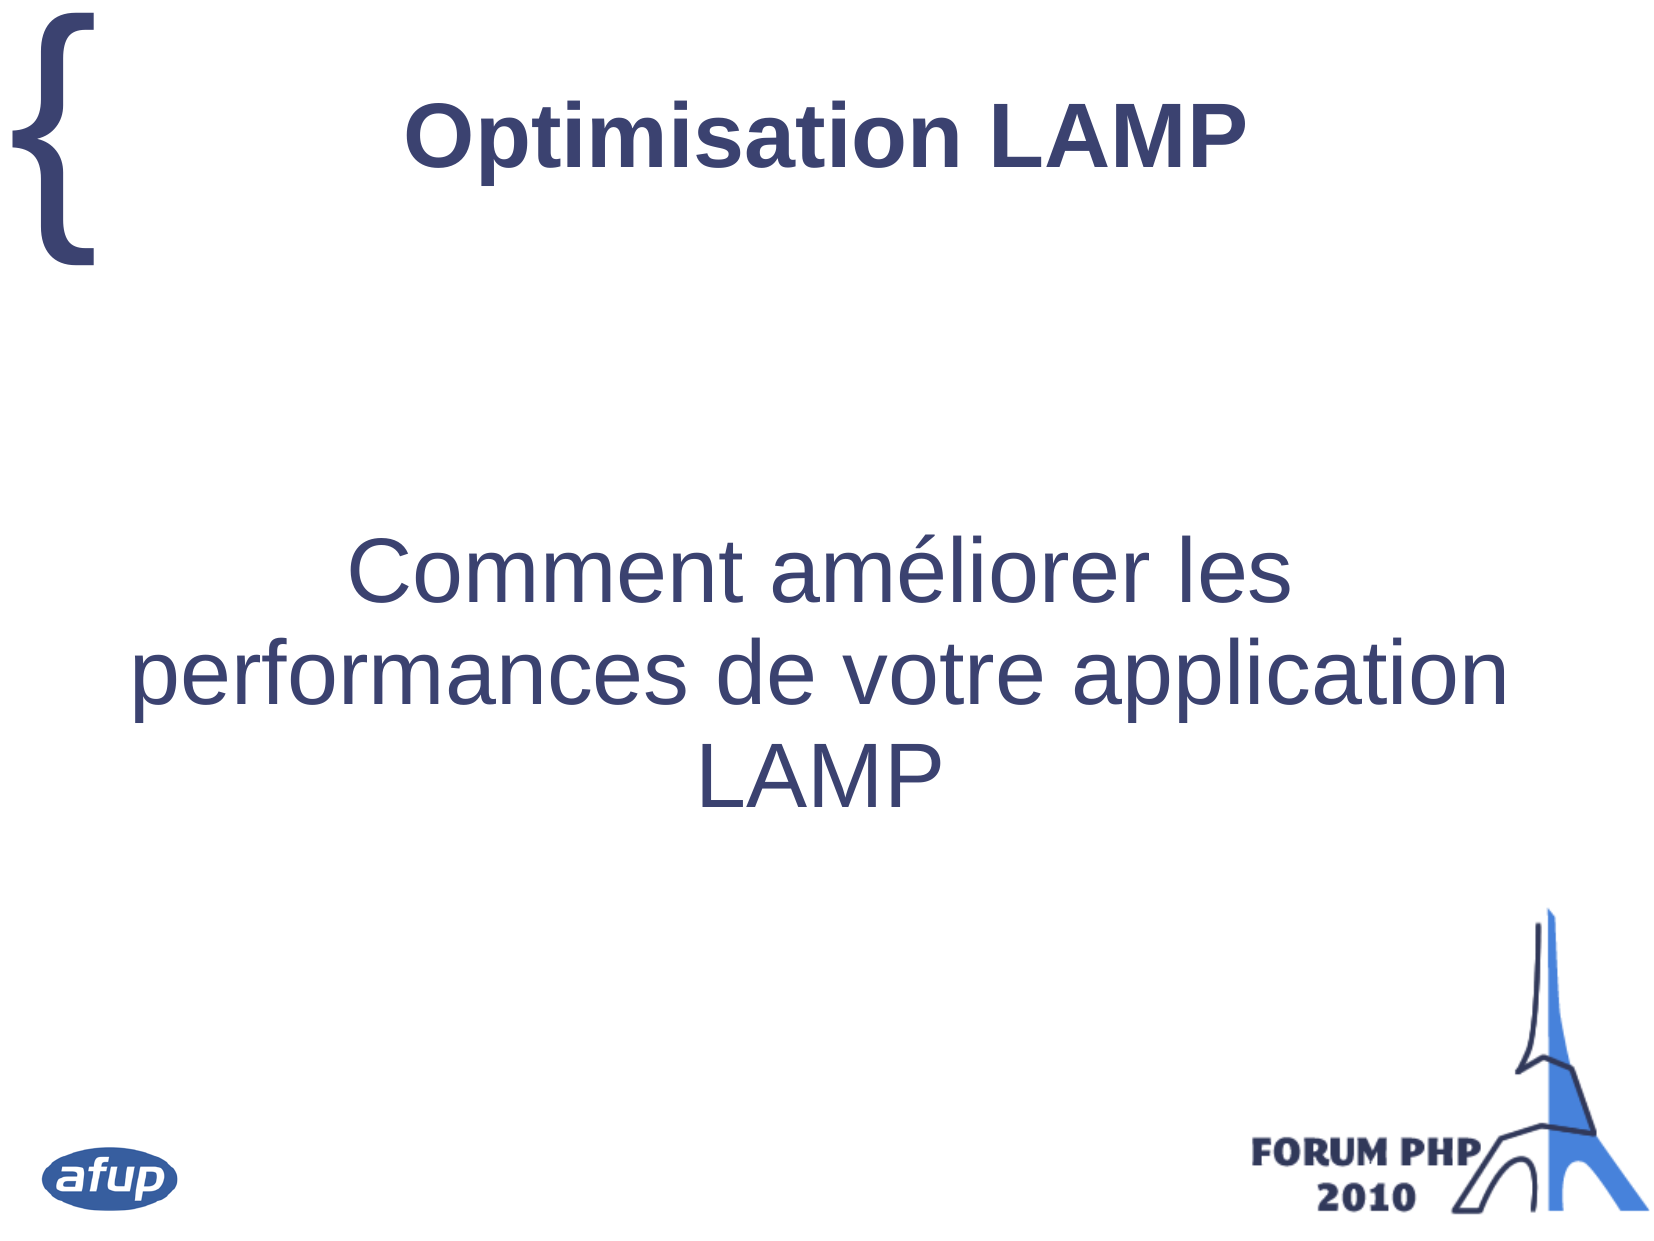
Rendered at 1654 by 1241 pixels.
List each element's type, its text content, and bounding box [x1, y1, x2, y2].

picture [41, 1146, 178, 1211]
title Optimisation LAMP [82, 31, 1571, 239]
picture [1240, 872, 1650, 1241]
list Comment améliorer les performances de votre application LAMP [76, 519, 1565, 827]
